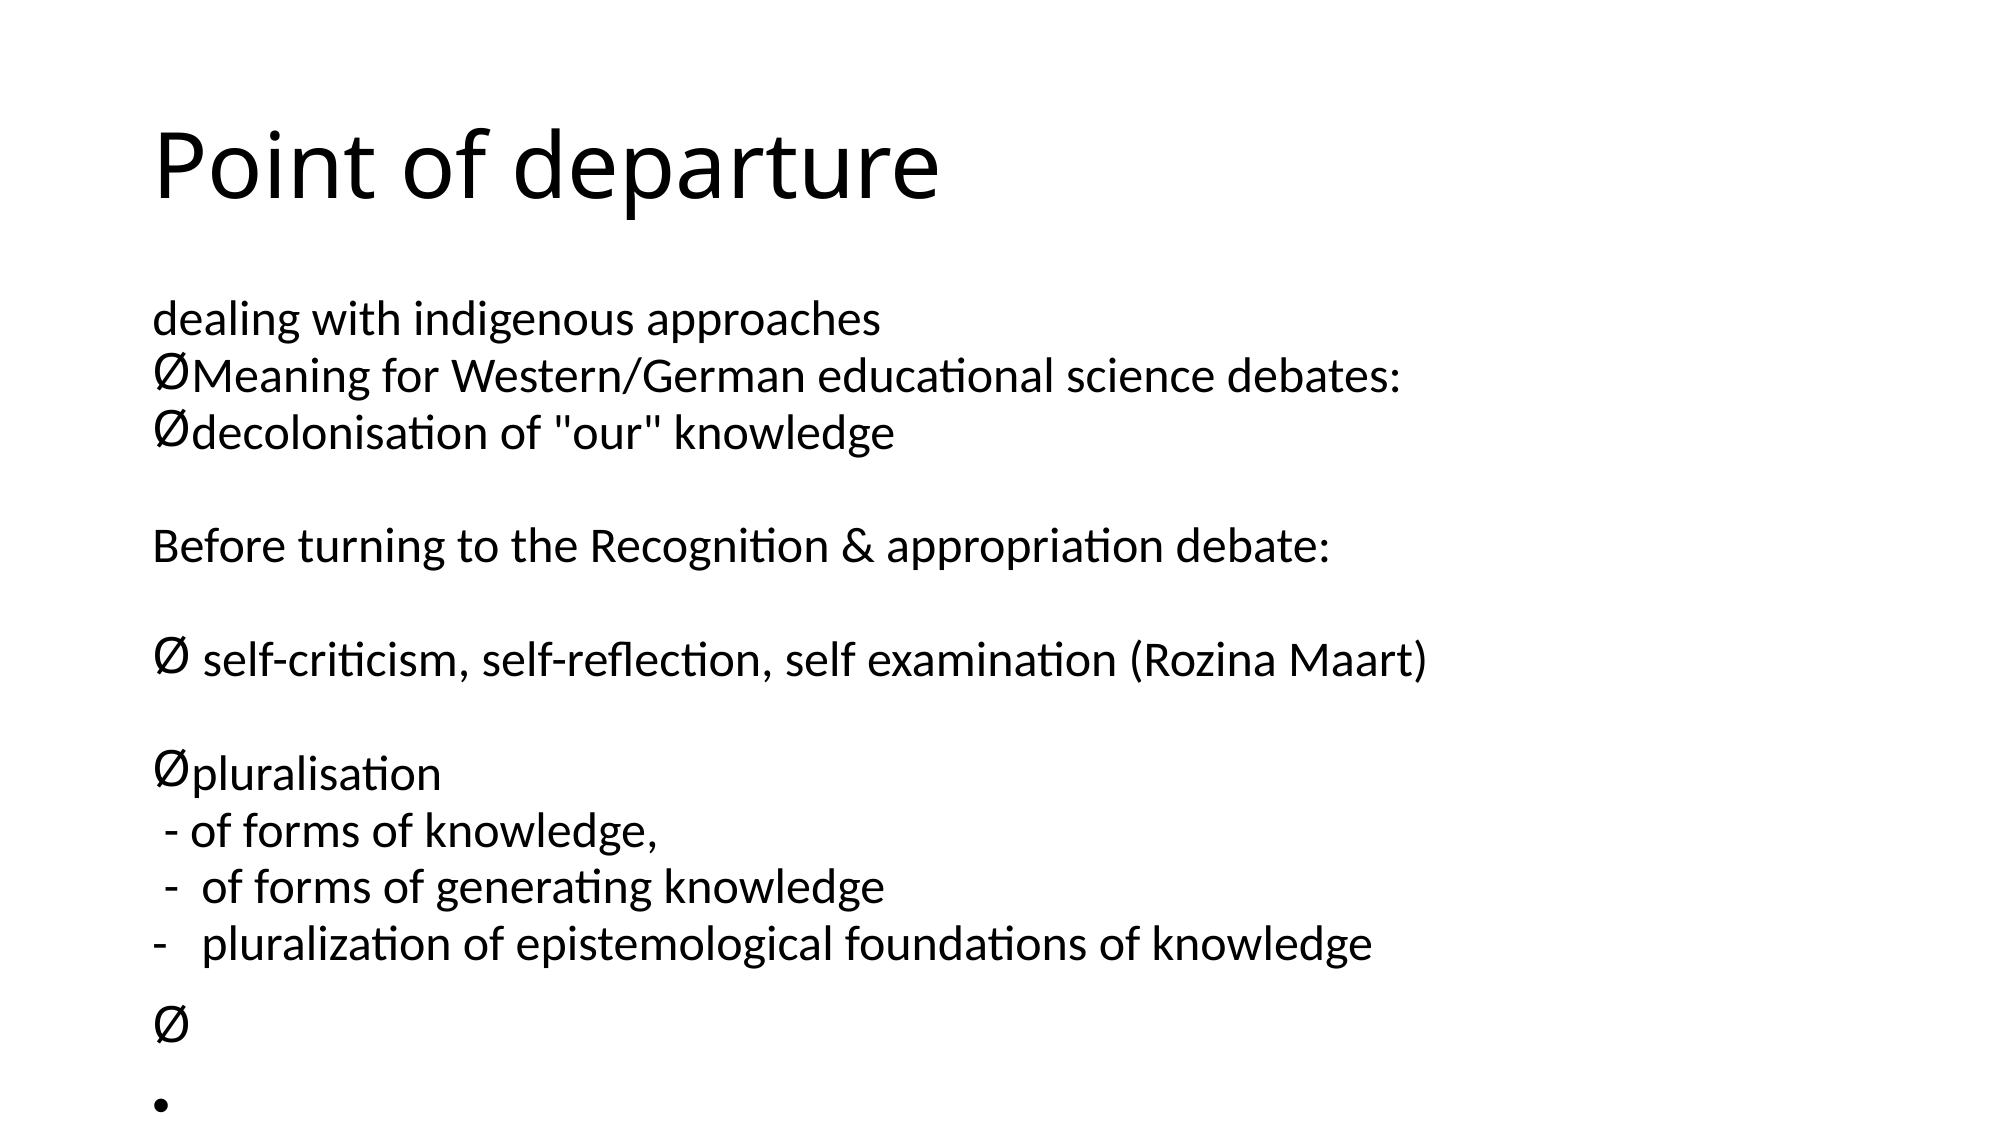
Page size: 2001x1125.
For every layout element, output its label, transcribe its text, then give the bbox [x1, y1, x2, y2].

list dealing with indigenous approaches Meaning for Western/German educational science debates: decolonisation of "our" knowledge Before turning to the Recognition & appropriation debate: self-criticism, self-reflection, self examination (Rozina Maart) pluralisation - of forms of knowledge, - of forms of generating knowledge - pluralization of epistemological foundations of knowledge [137, 299, 1863, 1014]
title Point of departure [137, 59, 1863, 278]
